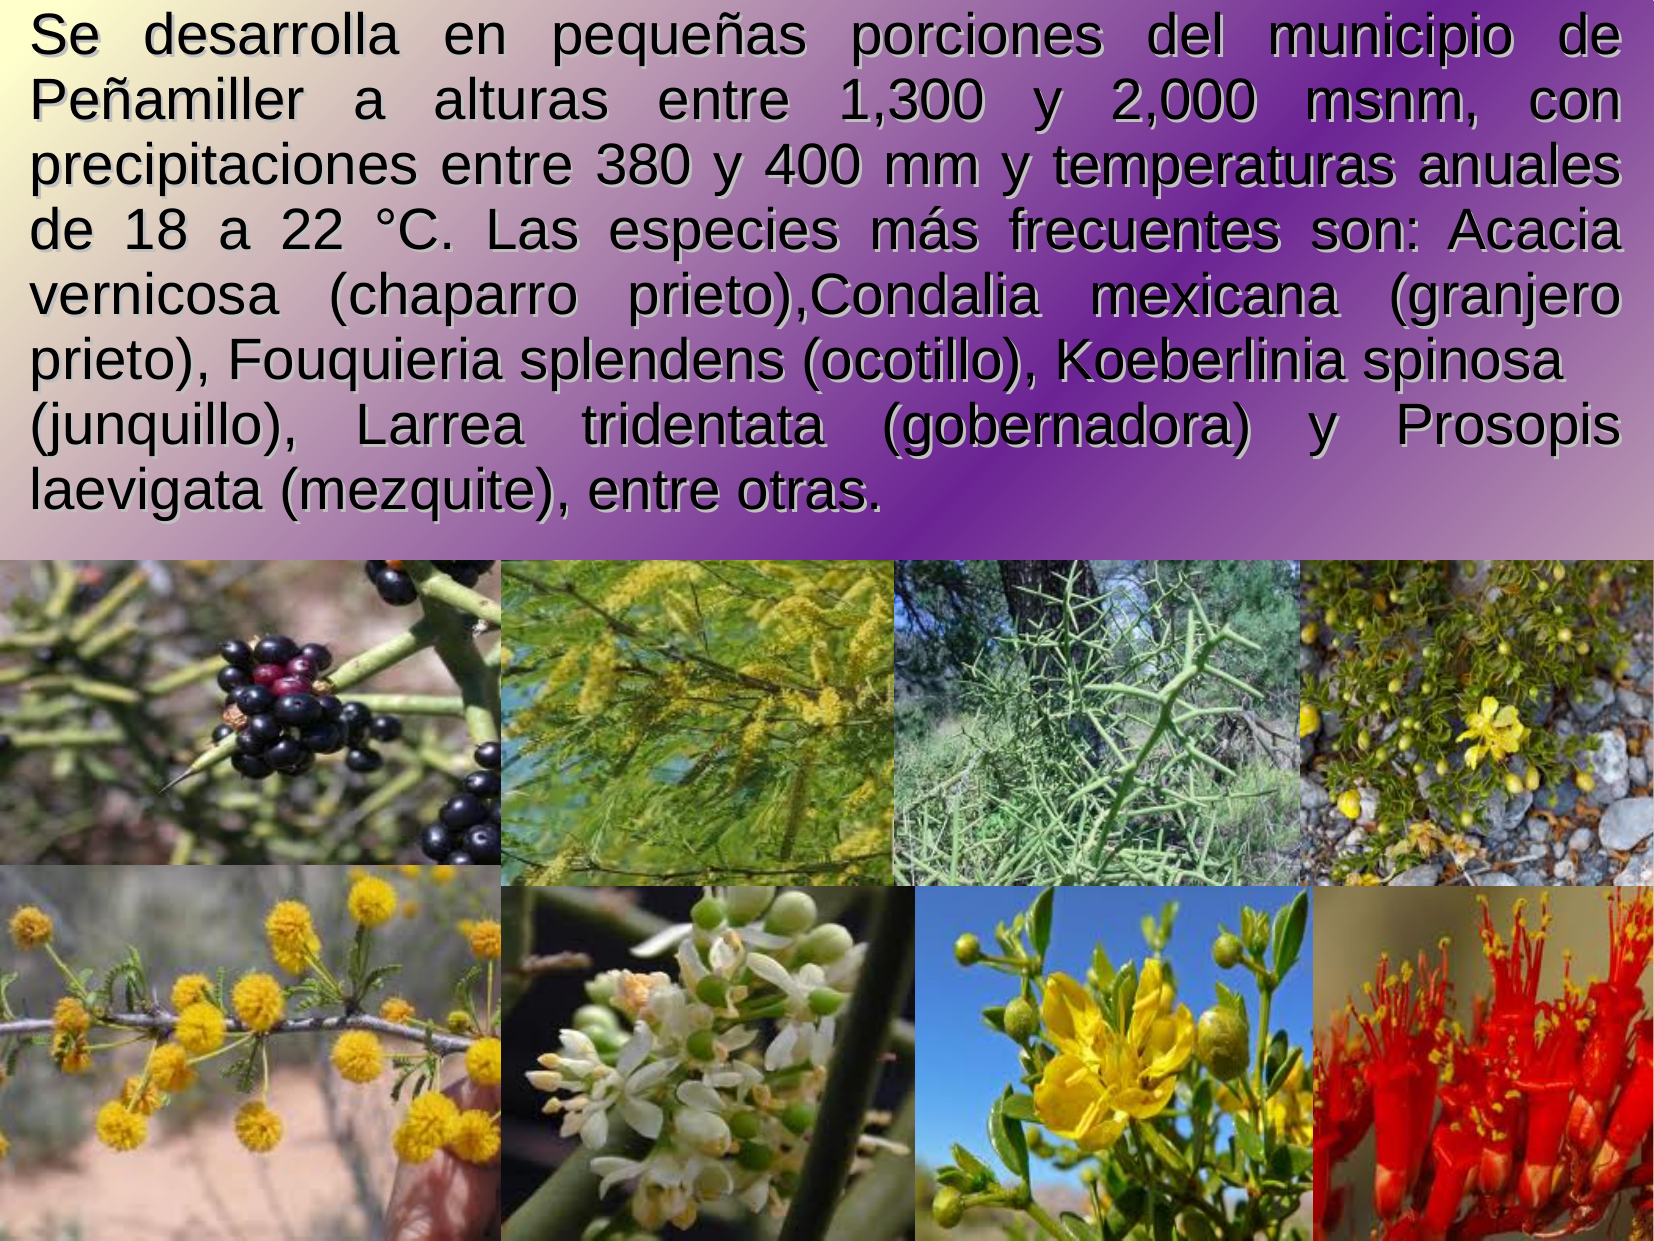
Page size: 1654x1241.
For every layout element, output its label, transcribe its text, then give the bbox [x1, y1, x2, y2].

subtitle Se desarrolla en pequeñas porciones del municipio de Peñamiller a alturas entre 1,300 y 2,000 msnm, con precipitaciones entre 380 y 400 mm y temperaturas anuales de 18 a 22 °C. Las especies más frecuentes son: Acacia vernicosa (chaparro prieto),Condalia mexicana (granjero prieto), Fouquieria splendens (ocotillo), Koeberlinia spinosa (junquillo), Larrea tridentata (gobernadora) y Prosopis laevigata (mezquite), entre otras. [29, 0, 1625, 560]
picture [0, 560, 1654, 1241]
